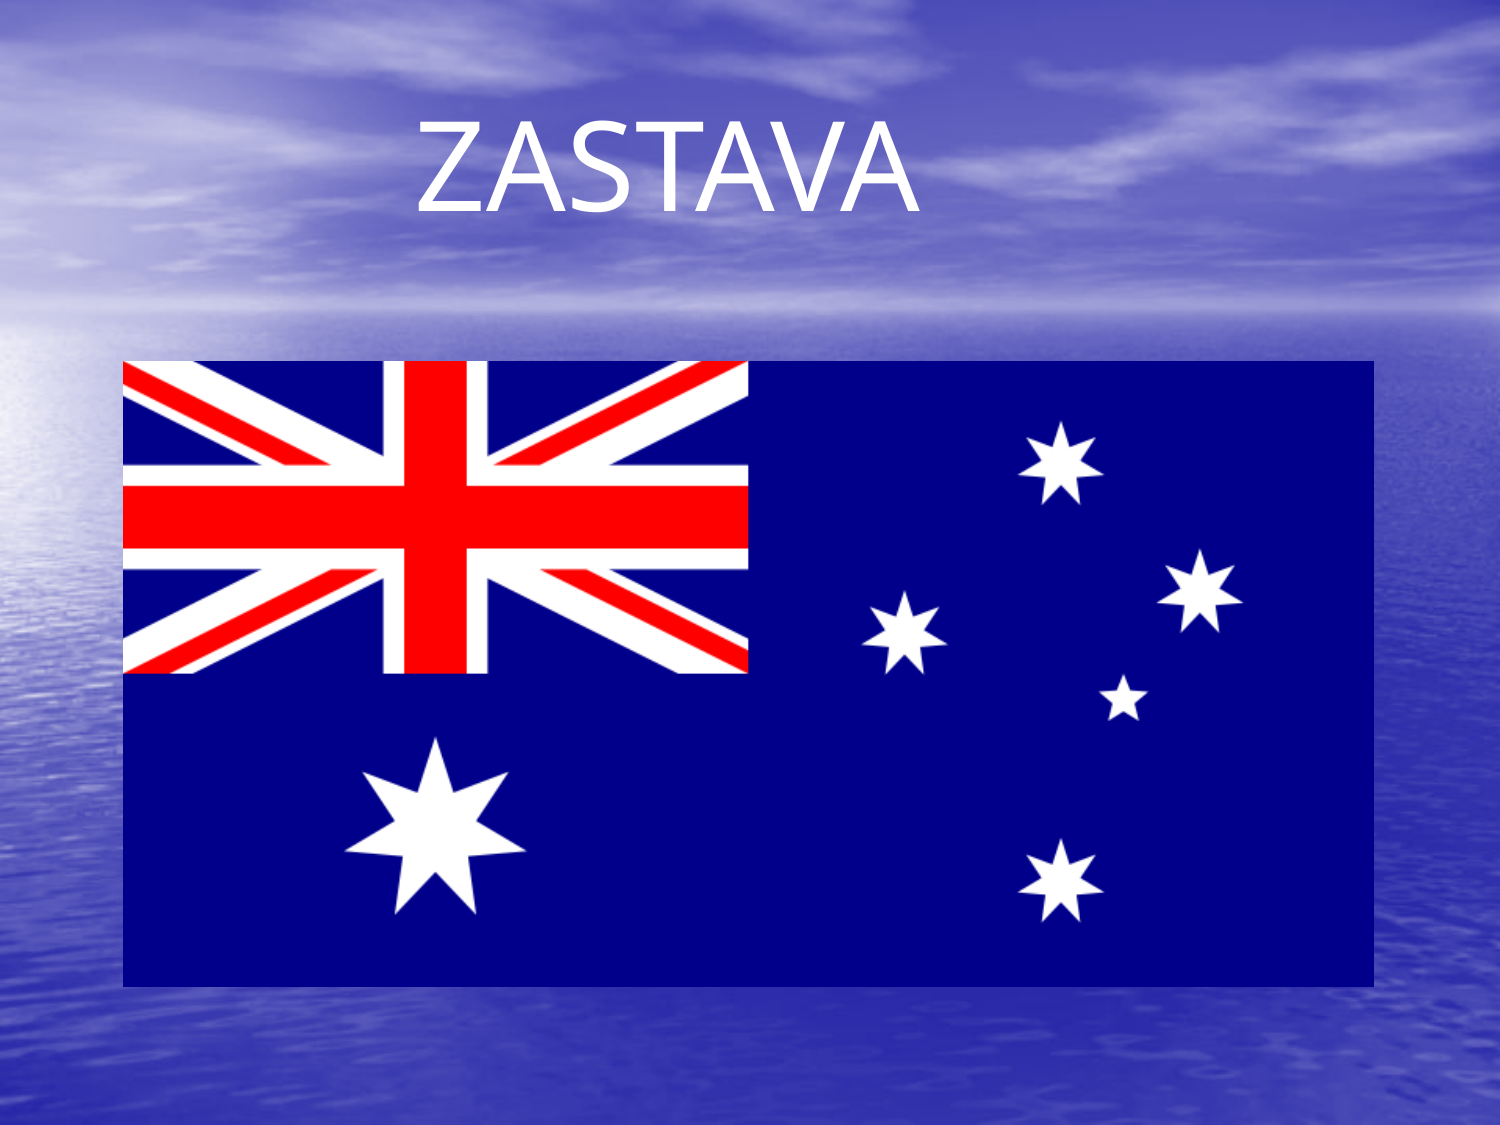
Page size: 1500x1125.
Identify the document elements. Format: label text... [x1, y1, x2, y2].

title ZASTAVA [75, 47, 1425, 275]
picture [0, 0, 1500, 1125]
